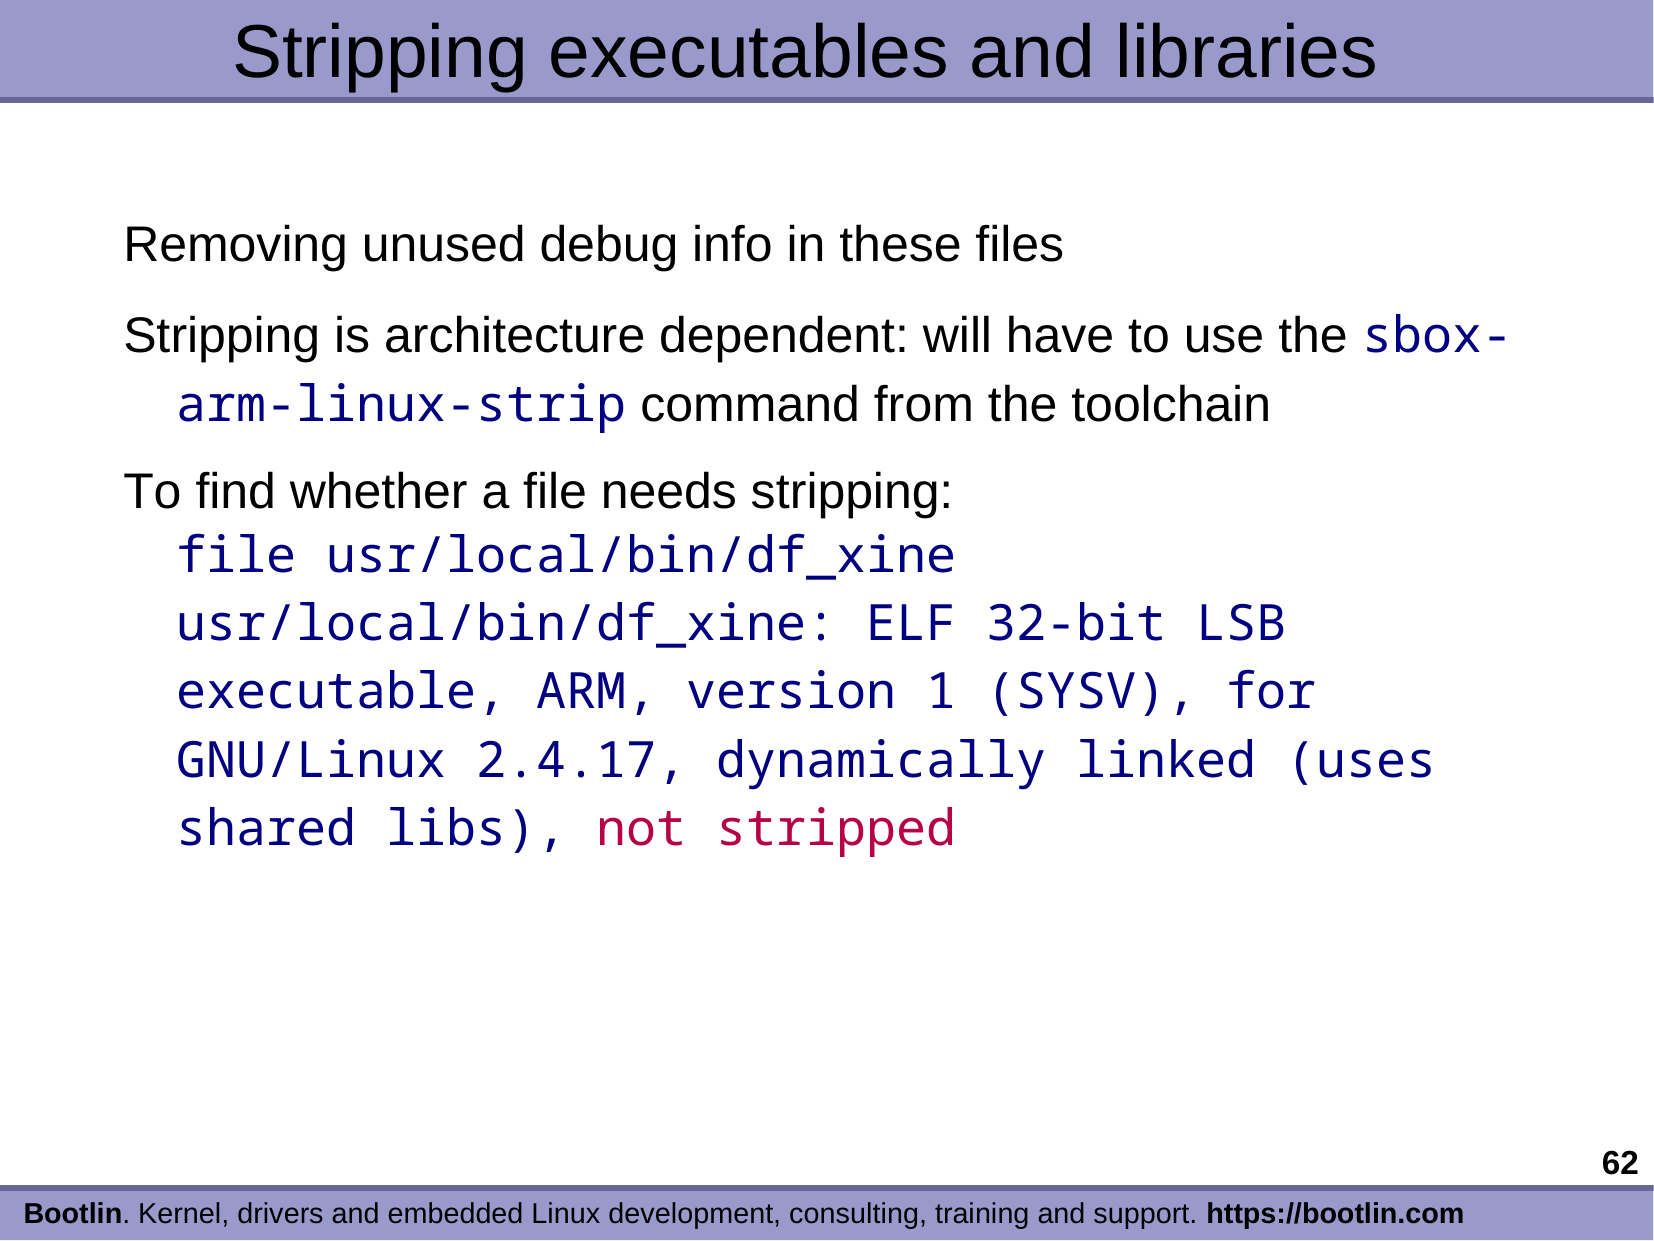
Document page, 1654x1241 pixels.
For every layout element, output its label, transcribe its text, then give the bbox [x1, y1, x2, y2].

title Stripping executables and libraries [60, 5, 1551, 97]
list Removing unused debug info in these files Stripping is architecture dependent: will have to use the sbox-arm-linux-strip command from the toolchain To find whether a file needs stripping: file usr/local/bin/df_xine usr/local/bin/df_xine: ELF 32-bit LSB executable, ARM, version 1 (SYSV), for GNU/Linux 2.4.17, dynamically linked (uses shared libs), not stripped [105, 216, 1518, 1066]
